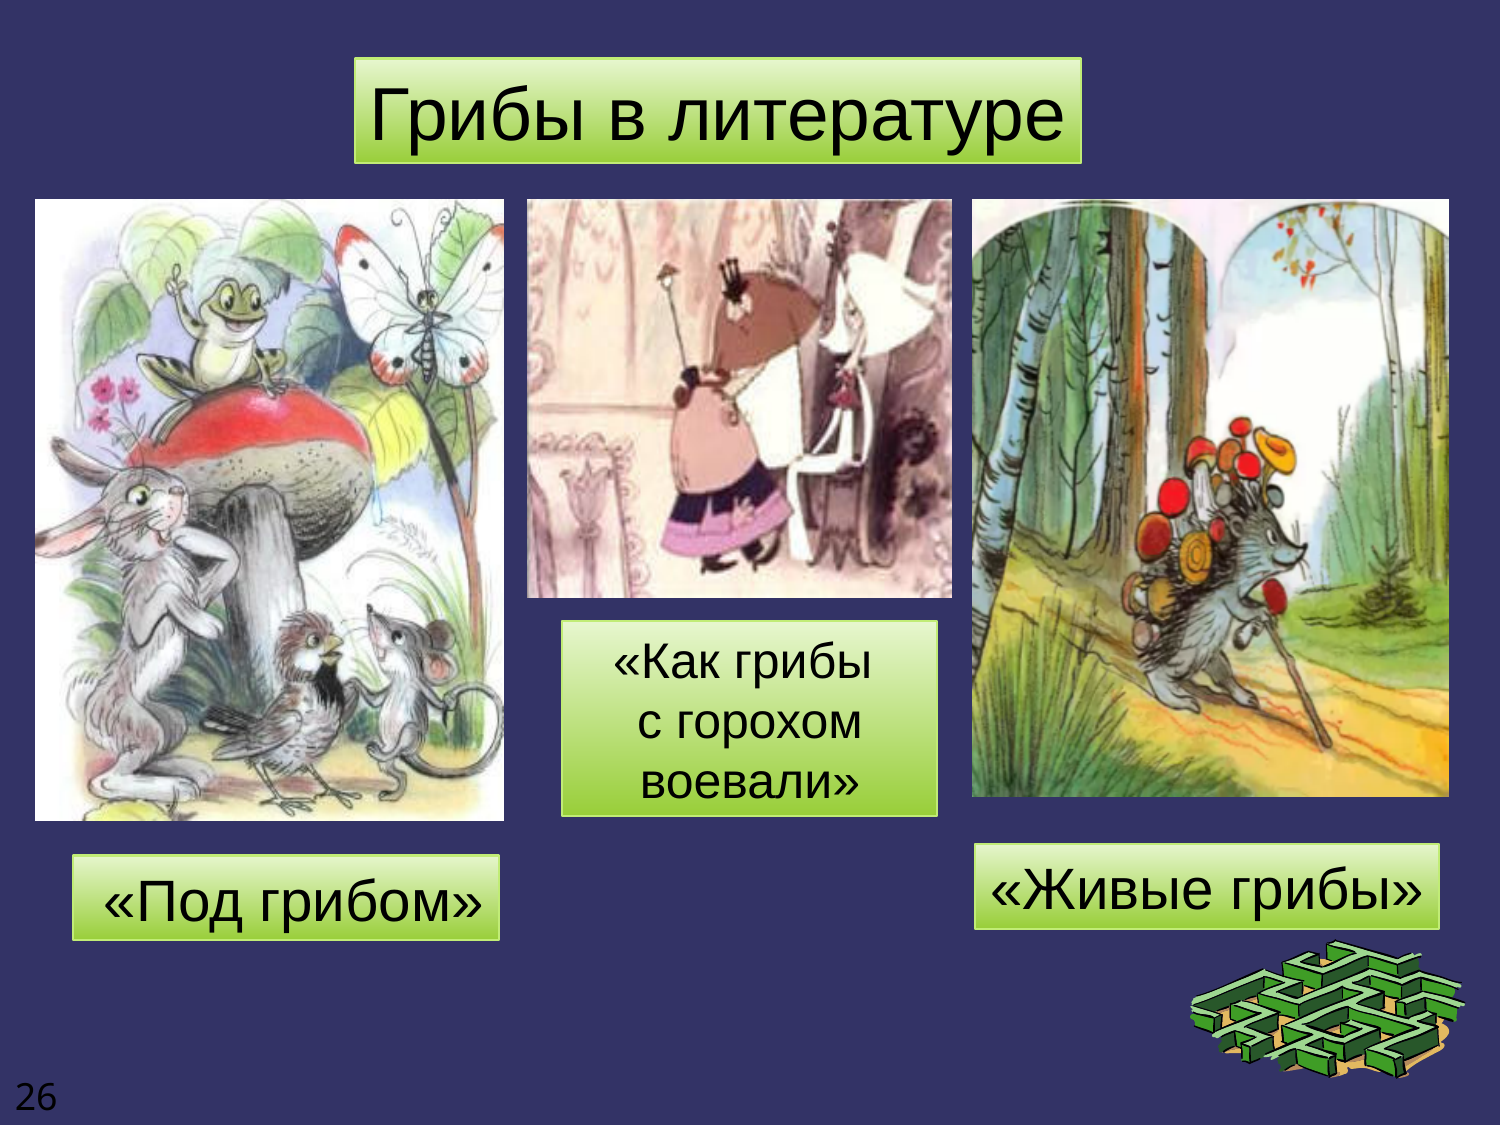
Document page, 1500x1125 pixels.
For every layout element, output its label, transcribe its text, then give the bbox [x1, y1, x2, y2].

text_box «Живые грибы» [975, 843, 1440, 929]
picture [35, 199, 504, 821]
text_box «Под грибом» [72, 855, 499, 941]
text_box «Как грибы с горохом воевали» [562, 621, 938, 816]
slide_number <номер> [0, 1065, 82, 1125]
text_box Грибы в литературе [354, 58, 1082, 164]
picture [527, 199, 952, 598]
picture [972, 199, 1449, 797]
